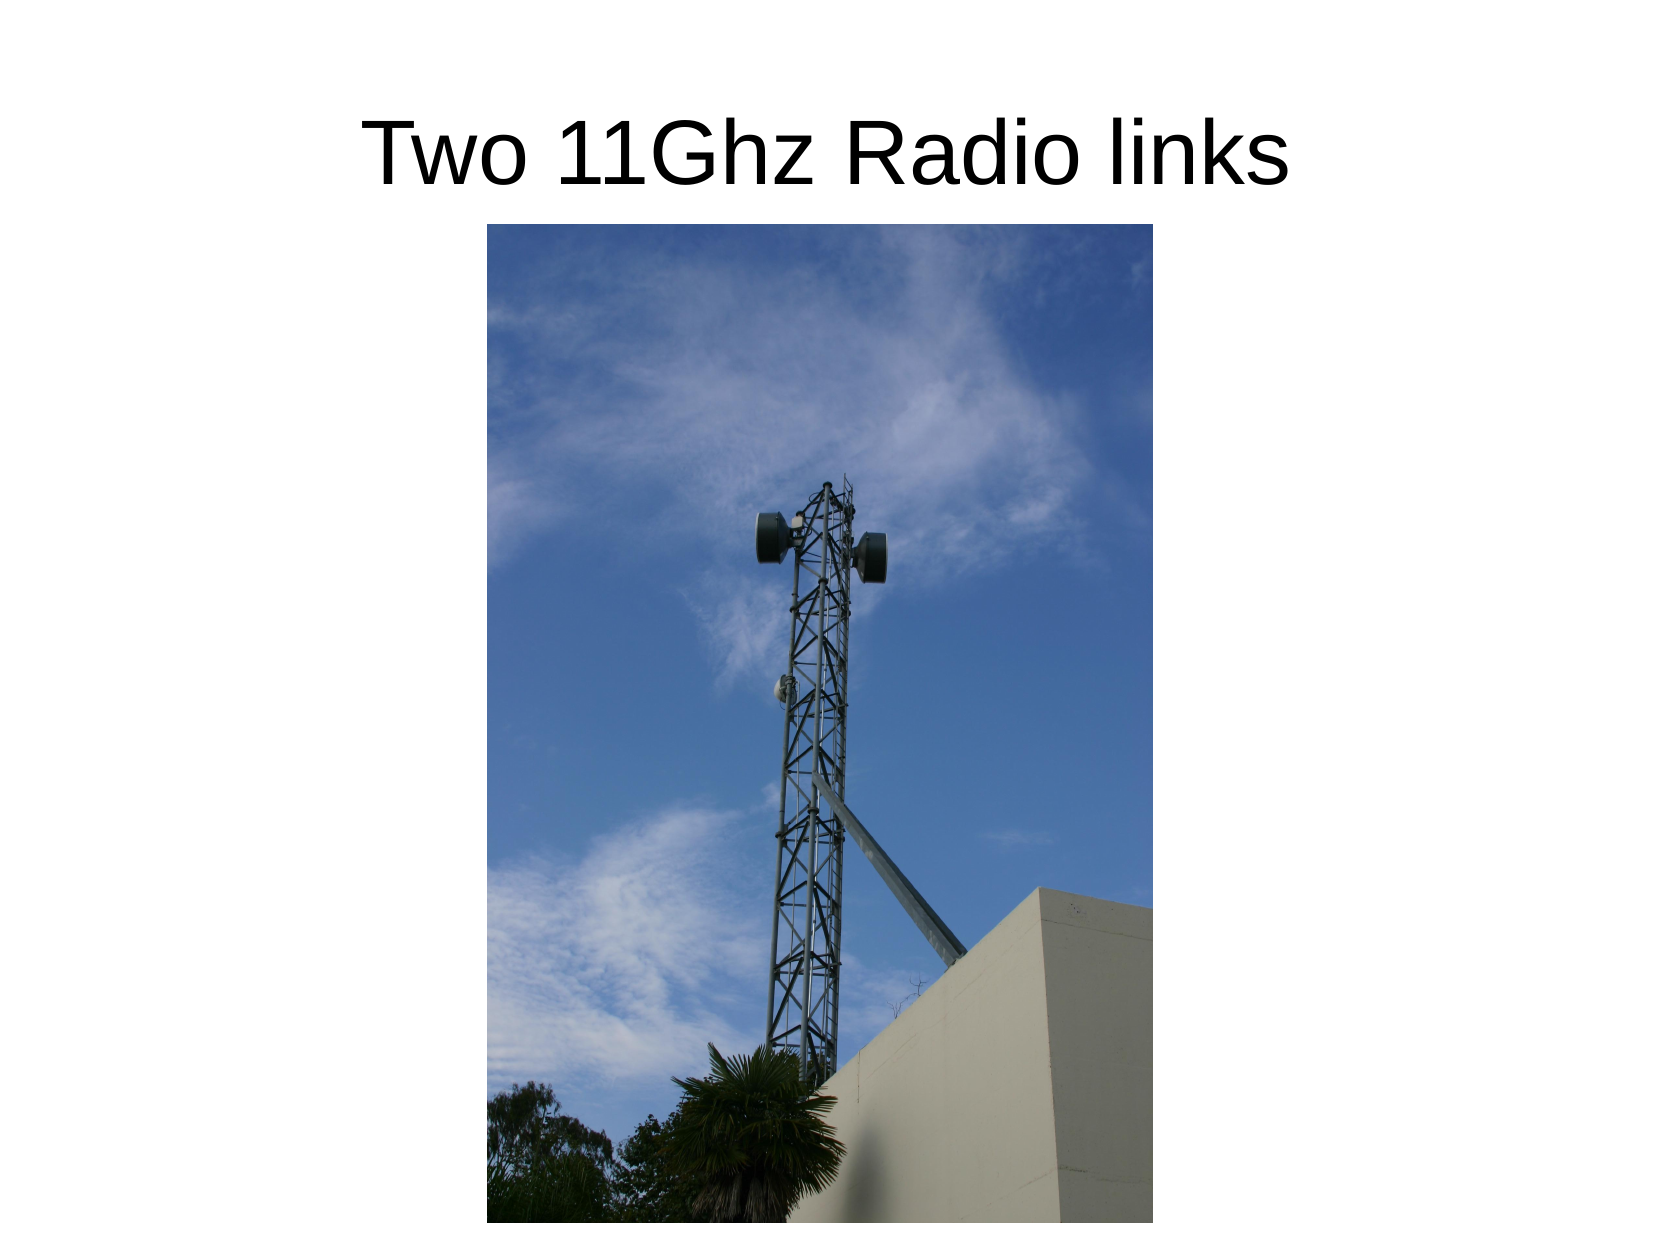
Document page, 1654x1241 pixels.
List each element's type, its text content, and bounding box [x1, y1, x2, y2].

title Two 11Ghz Radio links [82, 56, 1571, 250]
picture [487, 224, 1153, 1223]
